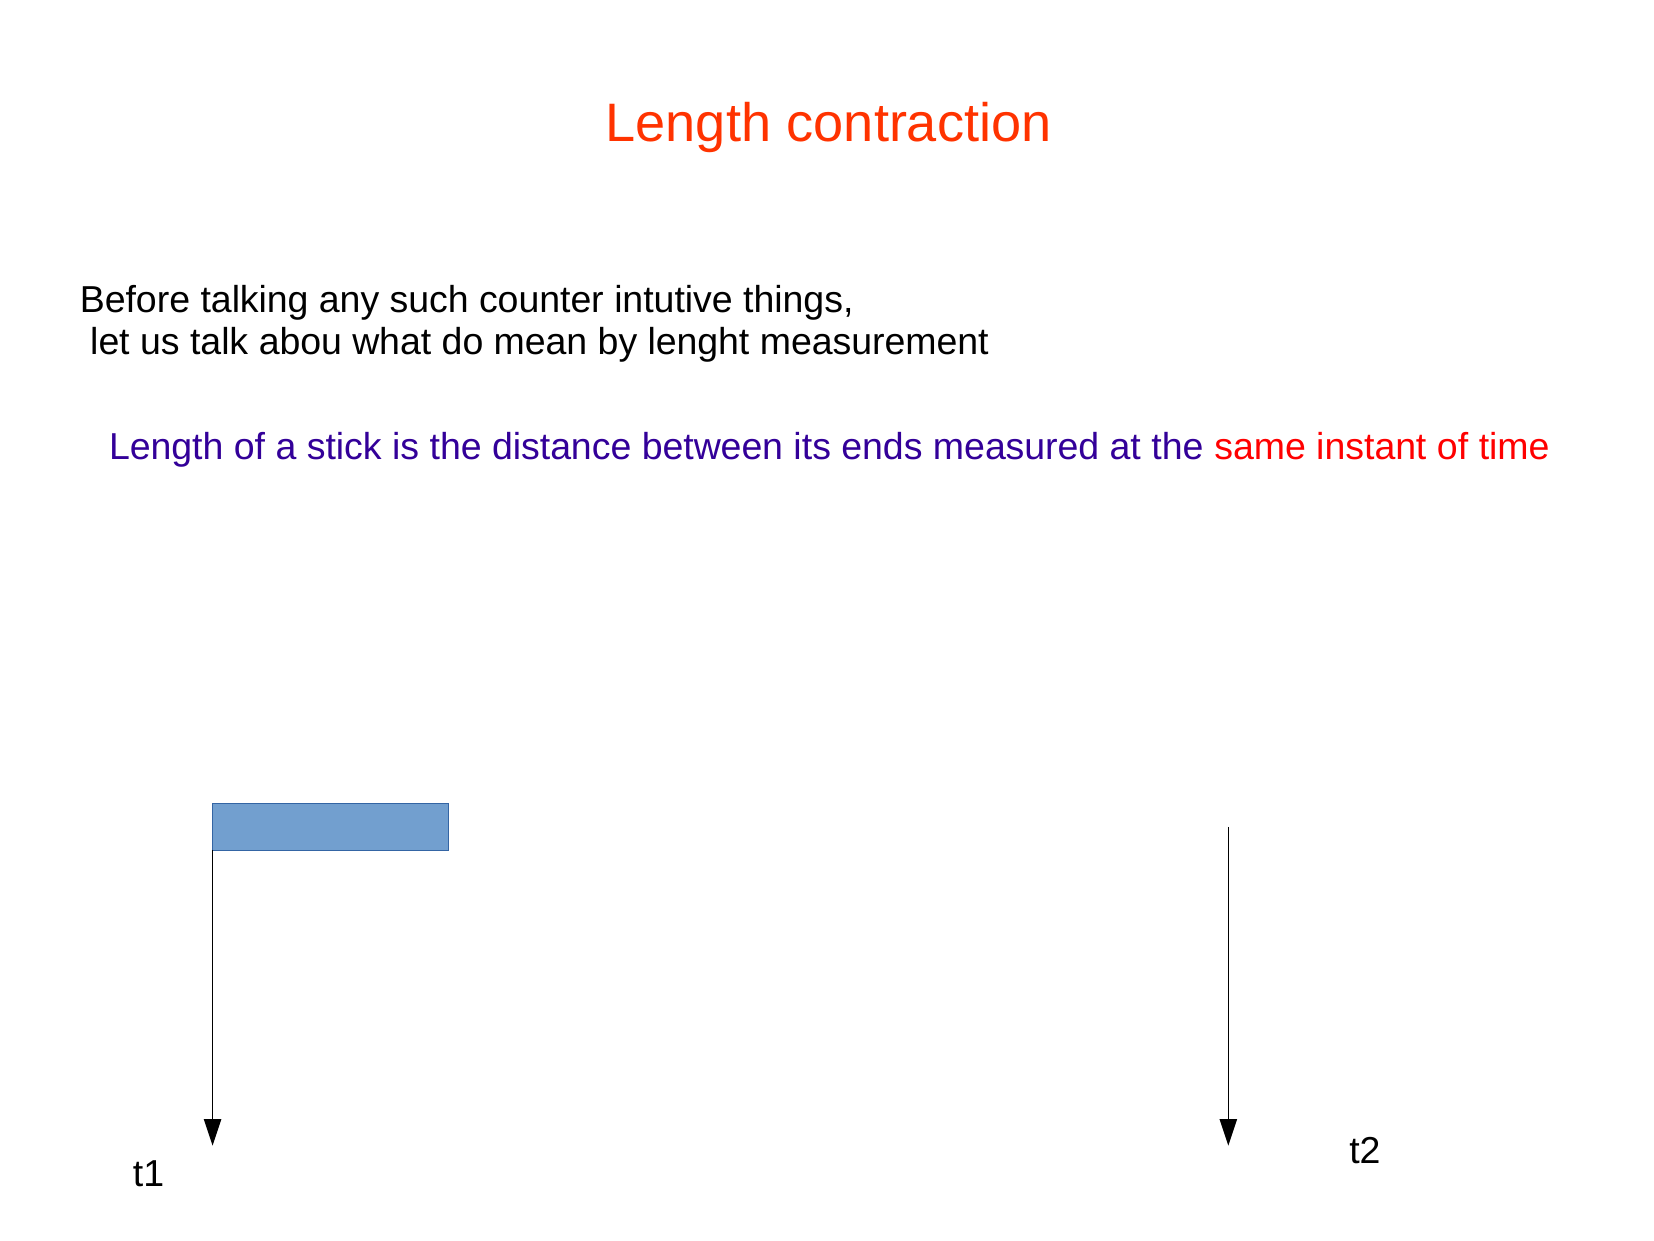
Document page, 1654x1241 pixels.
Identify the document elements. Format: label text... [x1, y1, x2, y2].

text_box Before talking any such counter intutive things, let us talk abou what do mean by lenght measurement [64, 271, 1015, 374]
text_box t1 [118, 1145, 179, 1206]
text_box Length of a stick is the distance between its ends measured at the same instant of time [94, 418, 1565, 479]
text_box [212, 803, 449, 851]
text_box Length contraction [590, 85, 1083, 166]
text_box t2 [1334, 1122, 1396, 1182]
